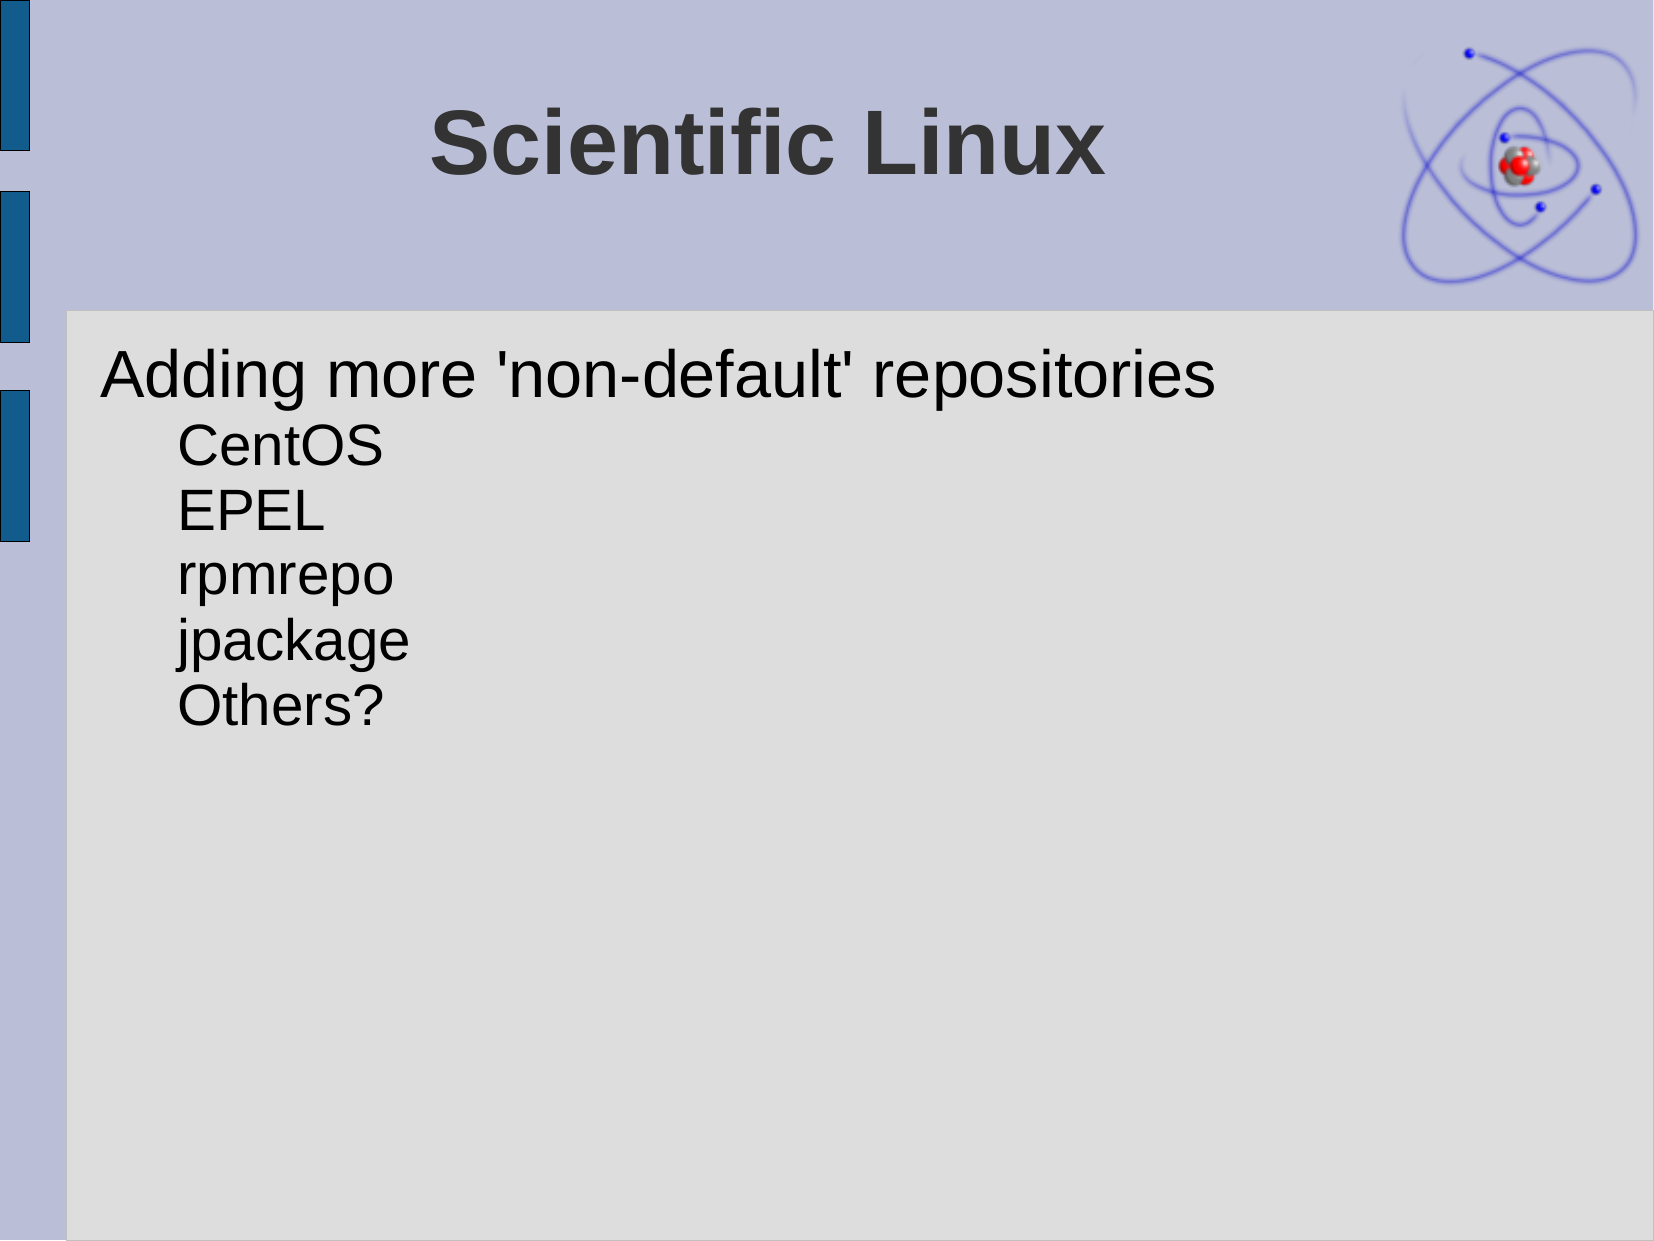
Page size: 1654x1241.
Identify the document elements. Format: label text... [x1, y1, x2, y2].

picture [1386, 33, 1654, 301]
title Scientific Linux [75, 39, 1463, 247]
list Adding more 'non-default' repositories CentOS EPEL rpmrepo jpackage Others? [82, 337, 1571, 1109]
